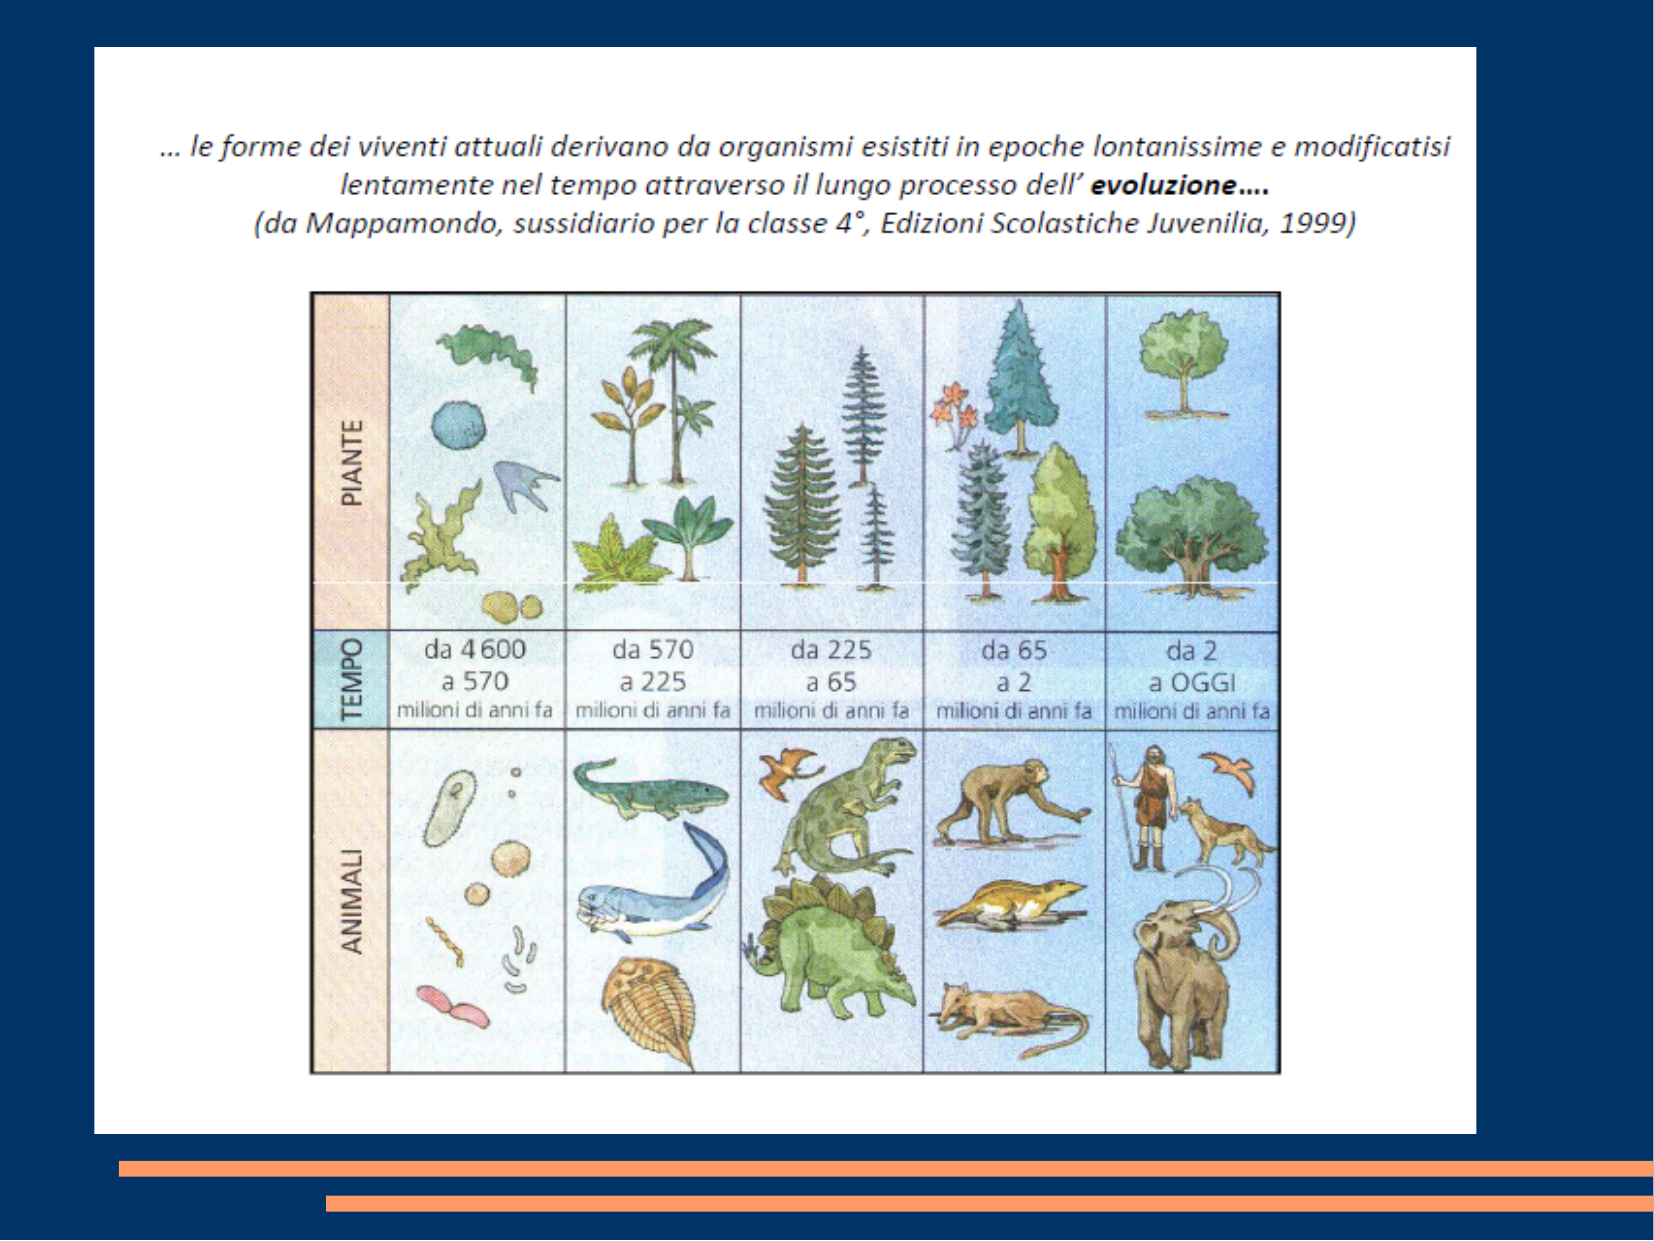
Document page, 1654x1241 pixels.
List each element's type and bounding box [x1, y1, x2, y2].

picture [94, 47, 1477, 1134]
